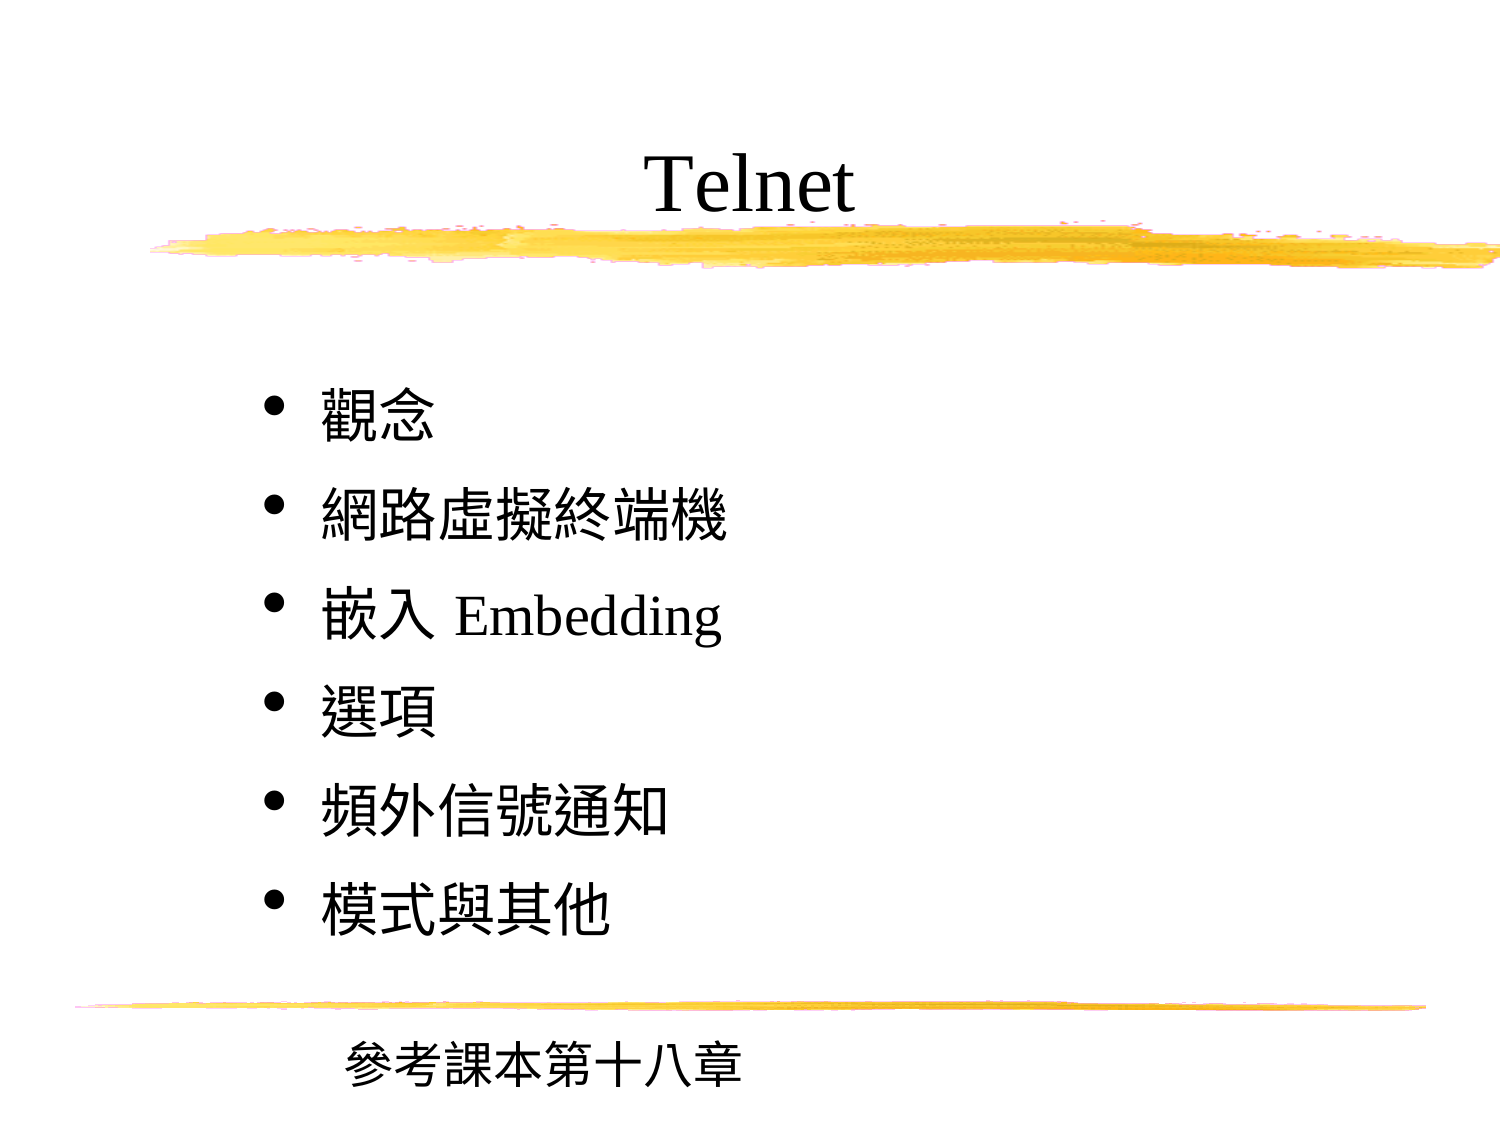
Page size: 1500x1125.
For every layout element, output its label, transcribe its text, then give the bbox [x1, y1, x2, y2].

picture [150, 215, 1500, 279]
title Telnet [112, 49, 1388, 238]
list 觀念 網路虛擬終端機 嵌入Embedding 選項 頻外信號通知 模式與其他 [249, 362, 1363, 888]
text_box 參考課本第十八章 [328, 1017, 759, 1093]
picture [75, 999, 1426, 1013]
